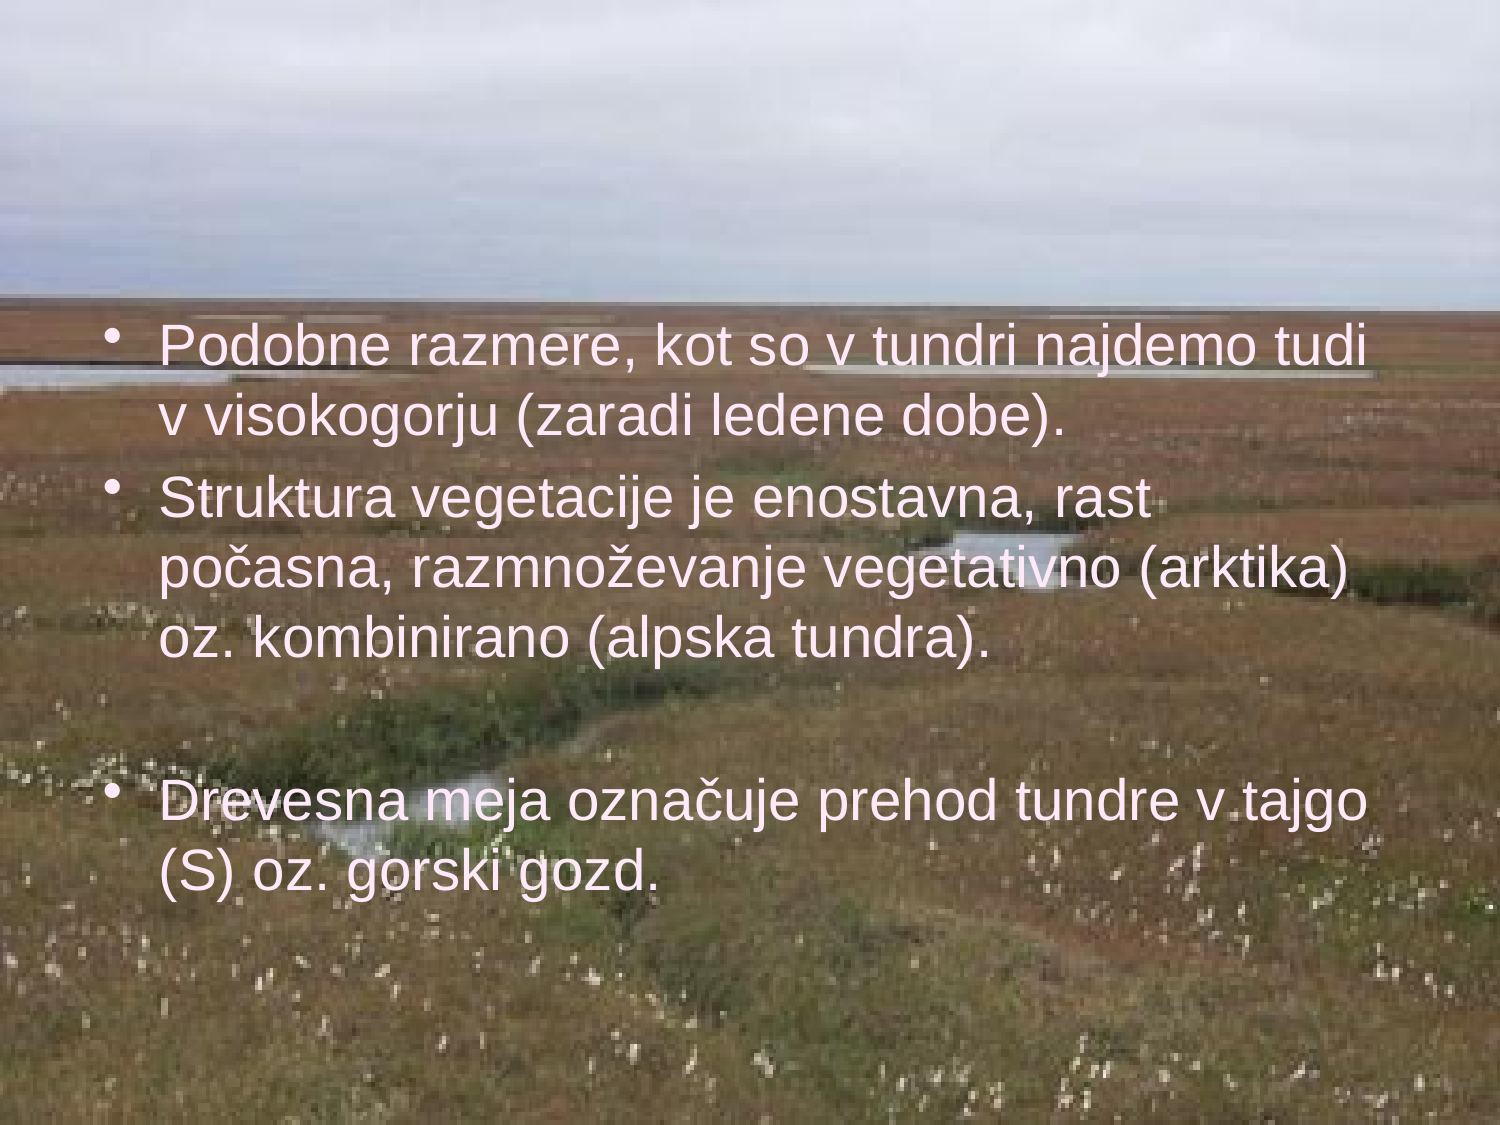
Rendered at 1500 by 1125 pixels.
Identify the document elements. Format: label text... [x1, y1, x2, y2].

list Podobne razmere, kot so v tundri najdemo tudi v visokogorju (zaradi ledene dobe). Struktura vegetacije je enostavna, rast počasna, razmnoževanje vegetativno (arktika) oz. kombinirano (alpska tundra). Drevesna meja označuje prehod tundre v tajgo (S) oz. gorski gozd. [87, 299, 1388, 950]
picture [0, 0, 1500, 1125]
